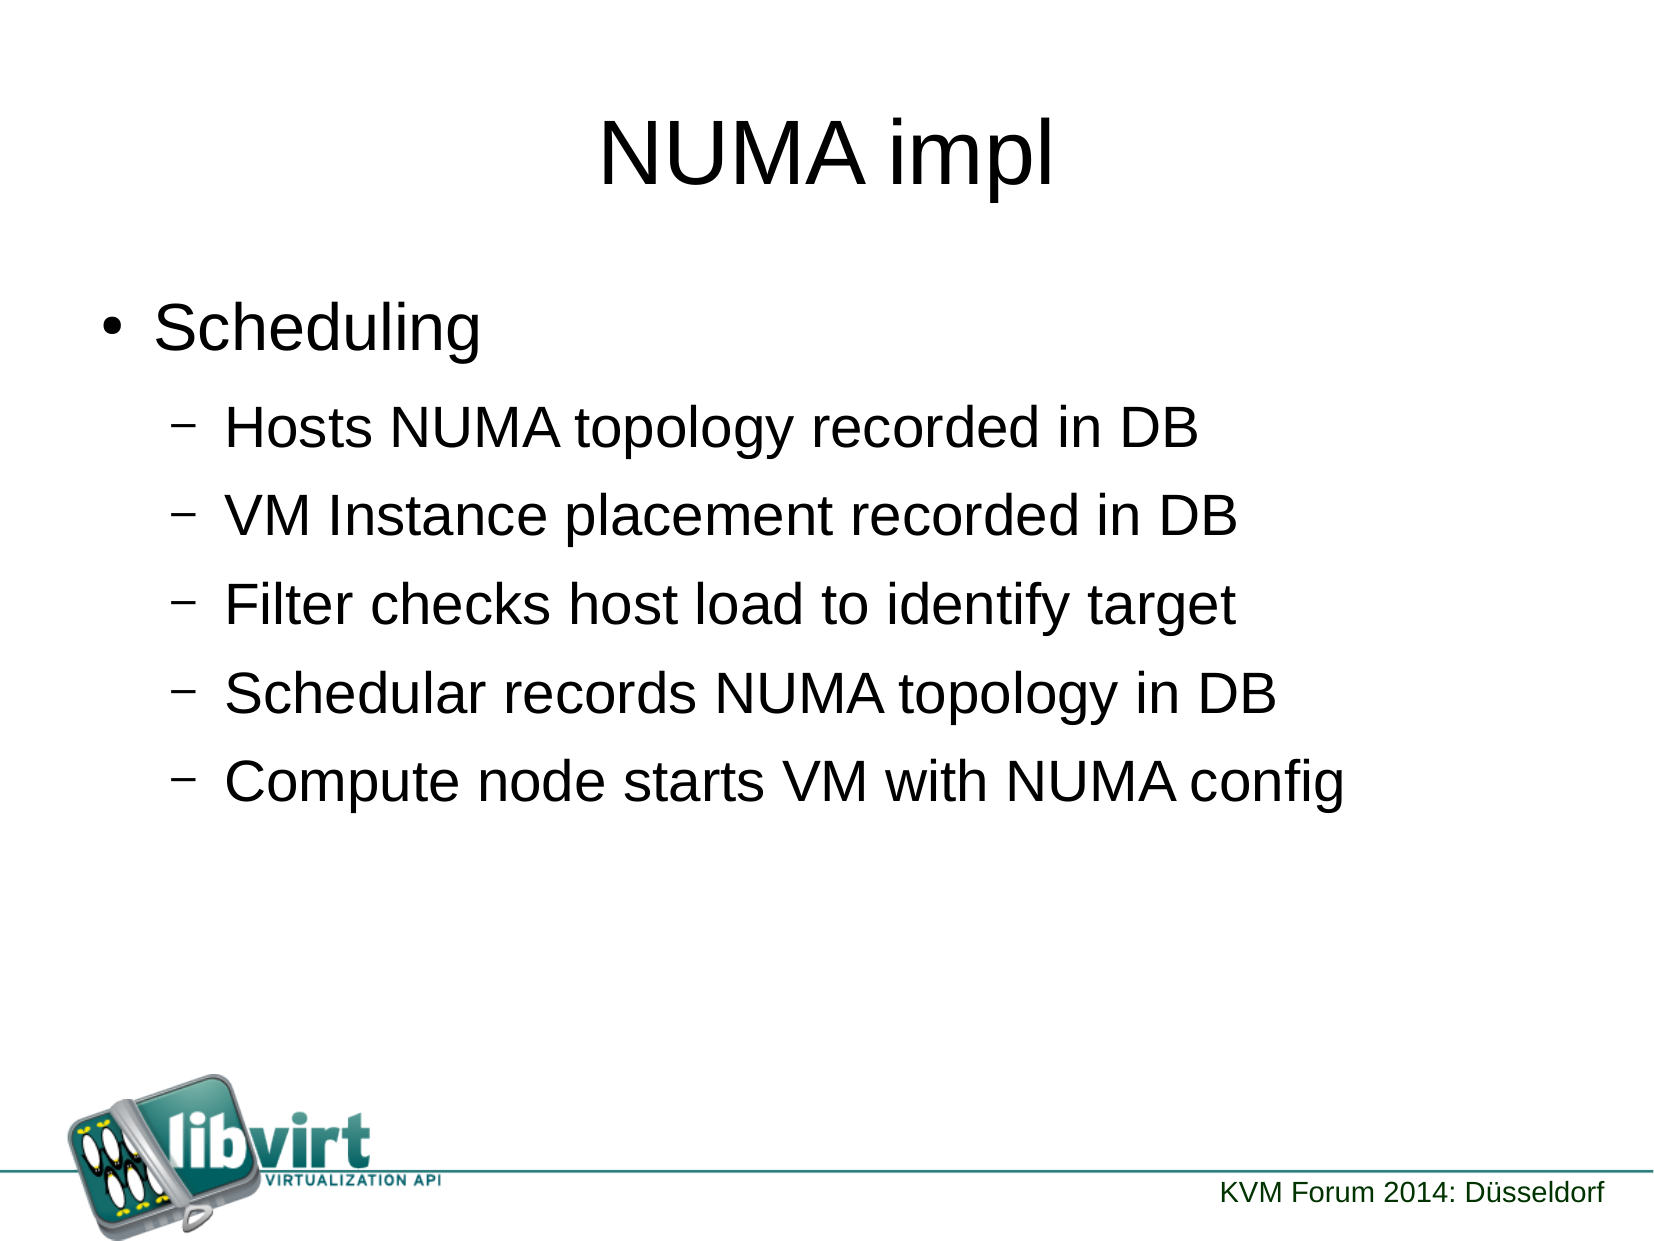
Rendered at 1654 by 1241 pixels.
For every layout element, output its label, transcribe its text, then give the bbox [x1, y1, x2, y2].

picture [0, 1074, 1654, 1241]
list Scheduling Hosts NUMA topology recorded in DB VM Instance placement recorded in DB Filter checks host load to identify target Schedular records NUMA topology in DB Compute node starts VM with NUMA config [82, 290, 1571, 1010]
title NUMA impl [82, 49, 1571, 257]
